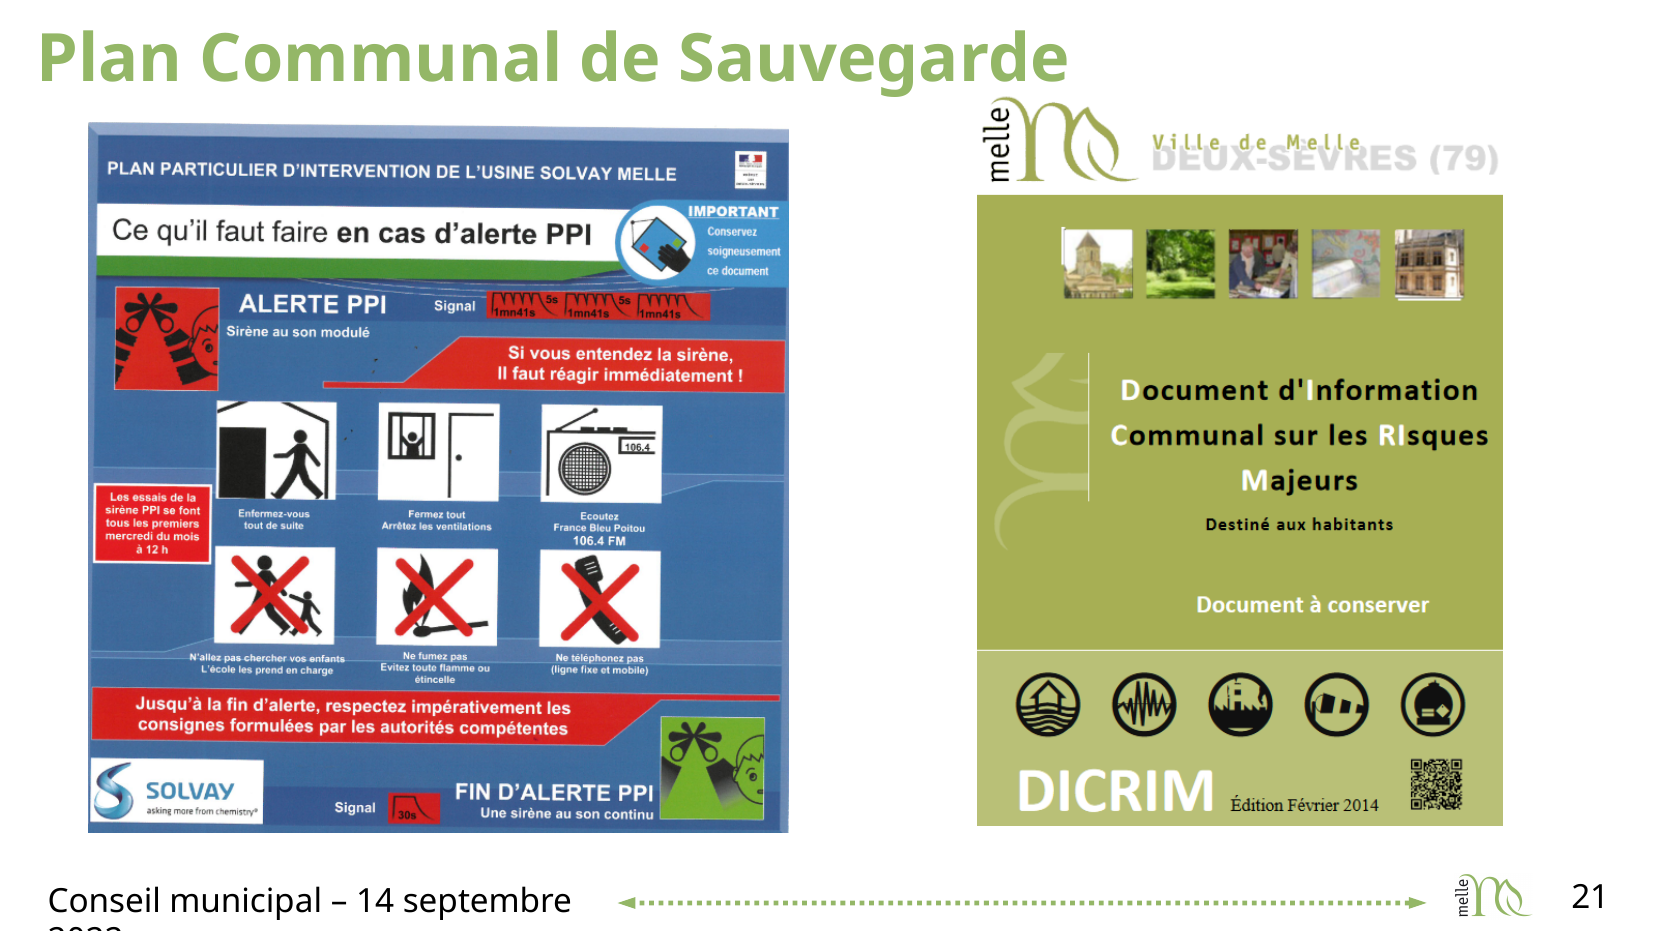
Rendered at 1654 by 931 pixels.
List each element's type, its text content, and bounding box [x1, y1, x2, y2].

picture [977, 86, 1503, 827]
picture [88, 122, 789, 833]
picture [1454, 873, 1533, 920]
text_box Plan Communal de Sauvegarde [21, 9, 1611, 123]
text_box Conseil municipal – 14 septembre 2022 [32, 873, 600, 931]
